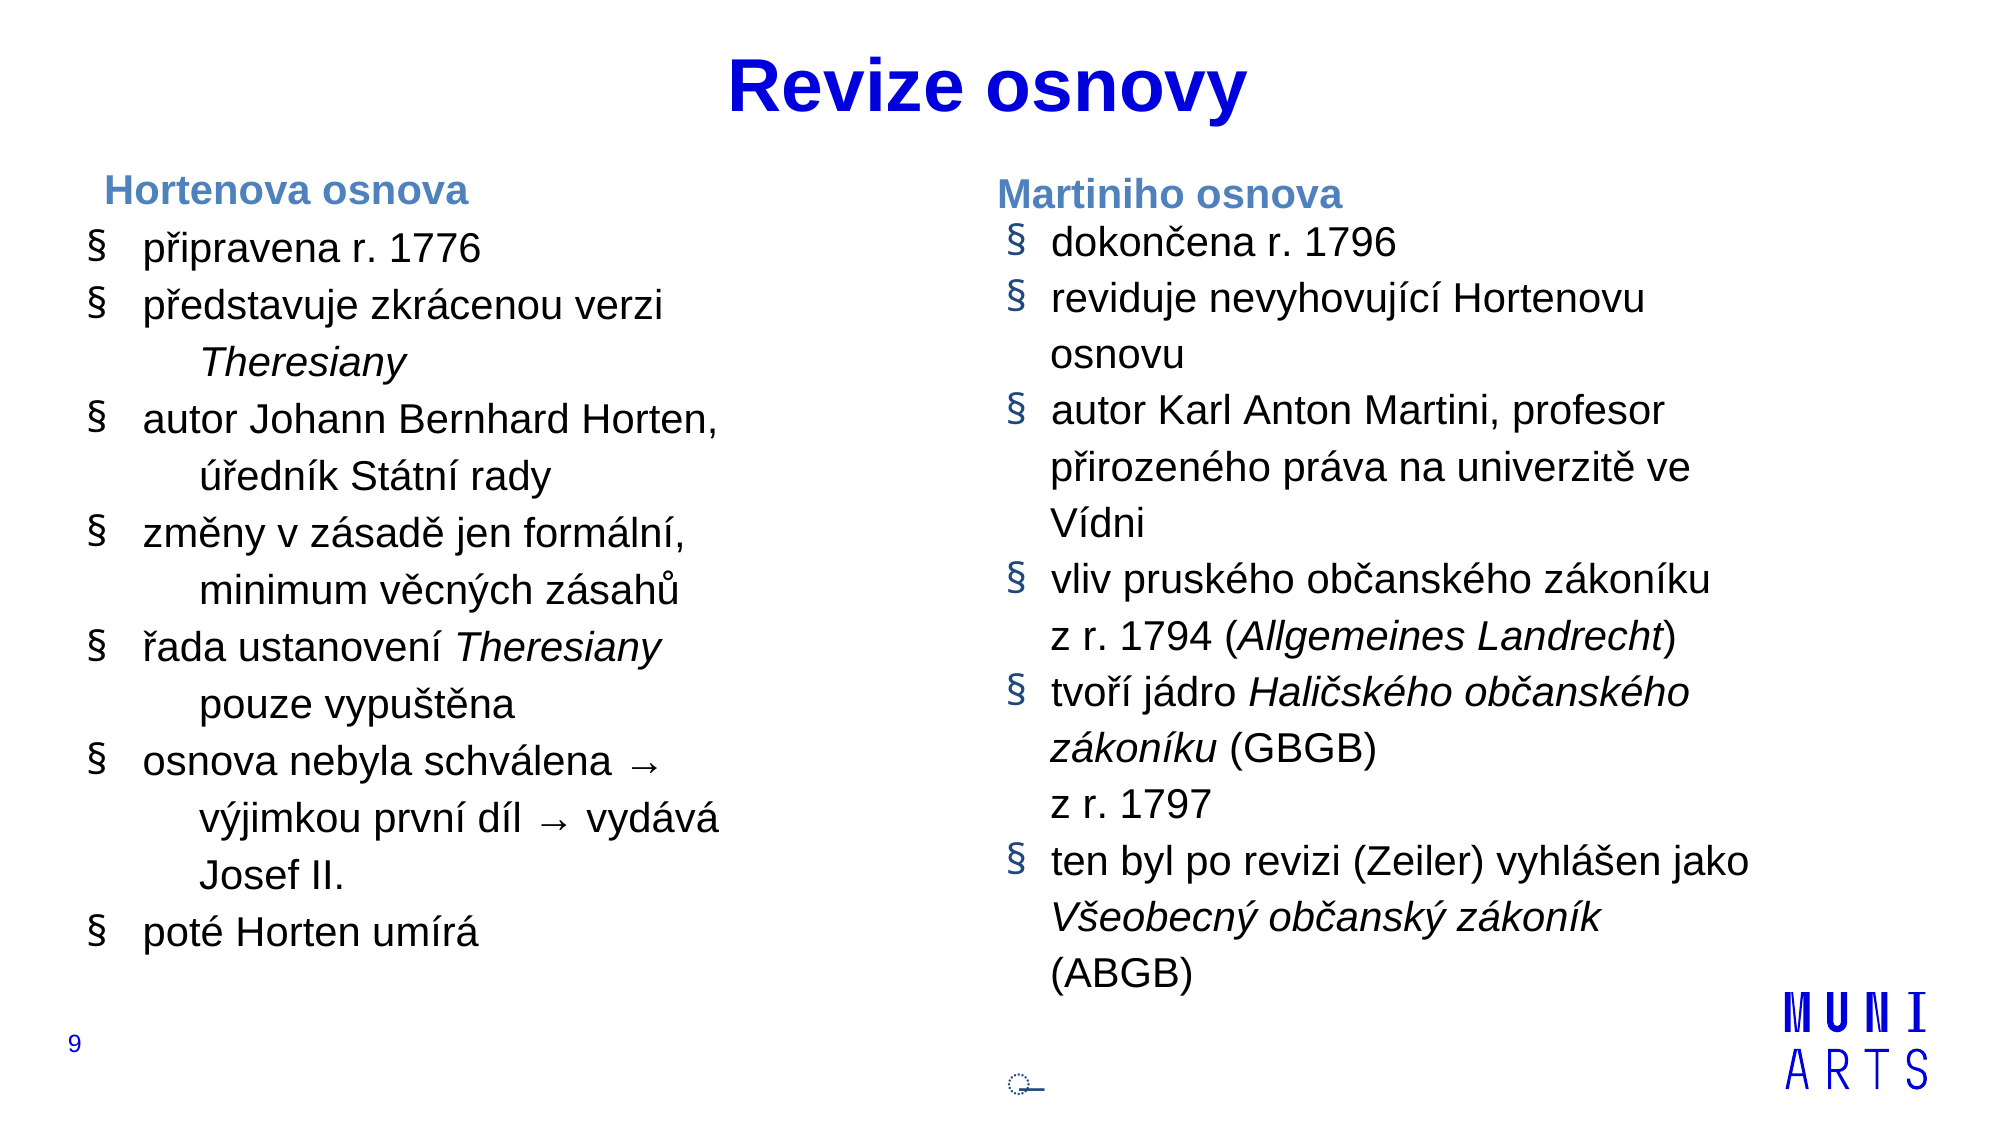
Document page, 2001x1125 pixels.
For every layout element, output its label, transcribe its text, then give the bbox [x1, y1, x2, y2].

text_box [67, 1021, 110, 1063]
title Revize osnovy [326, 42, 1650, 117]
list Hortenova osnova připravena r. 1776 představuje zkrácenou verzi Theresiany autor Johann Bernhard Horten, úředník Státní rady změny v zásadě jen formální, minimum věcných zásahů řada ustanovení Theresiany pouze vypuštěna osnova nebyla schválena → výjimkou první díl → vydává Josef II. poté Horten umírá [86, 165, 753, 986]
text_box Martiniho osnova dokončena r. 1796 reviduje nevyhovující Hortenovu osnovu autor Karl Anton Martini, profesor přirozeného práva na univerzitě ve Vídni vliv pruského občanského zákoníku z r. 1794 (Allgemeines Landrecht) tvoří jádro Haličského občanského zákoníku (GBGB) z r. 1797 ten byl po revizi (Zeiler) vyhlášen jako Všeobecný občanský zákoník (ABGB) [988, 168, 1756, 989]
